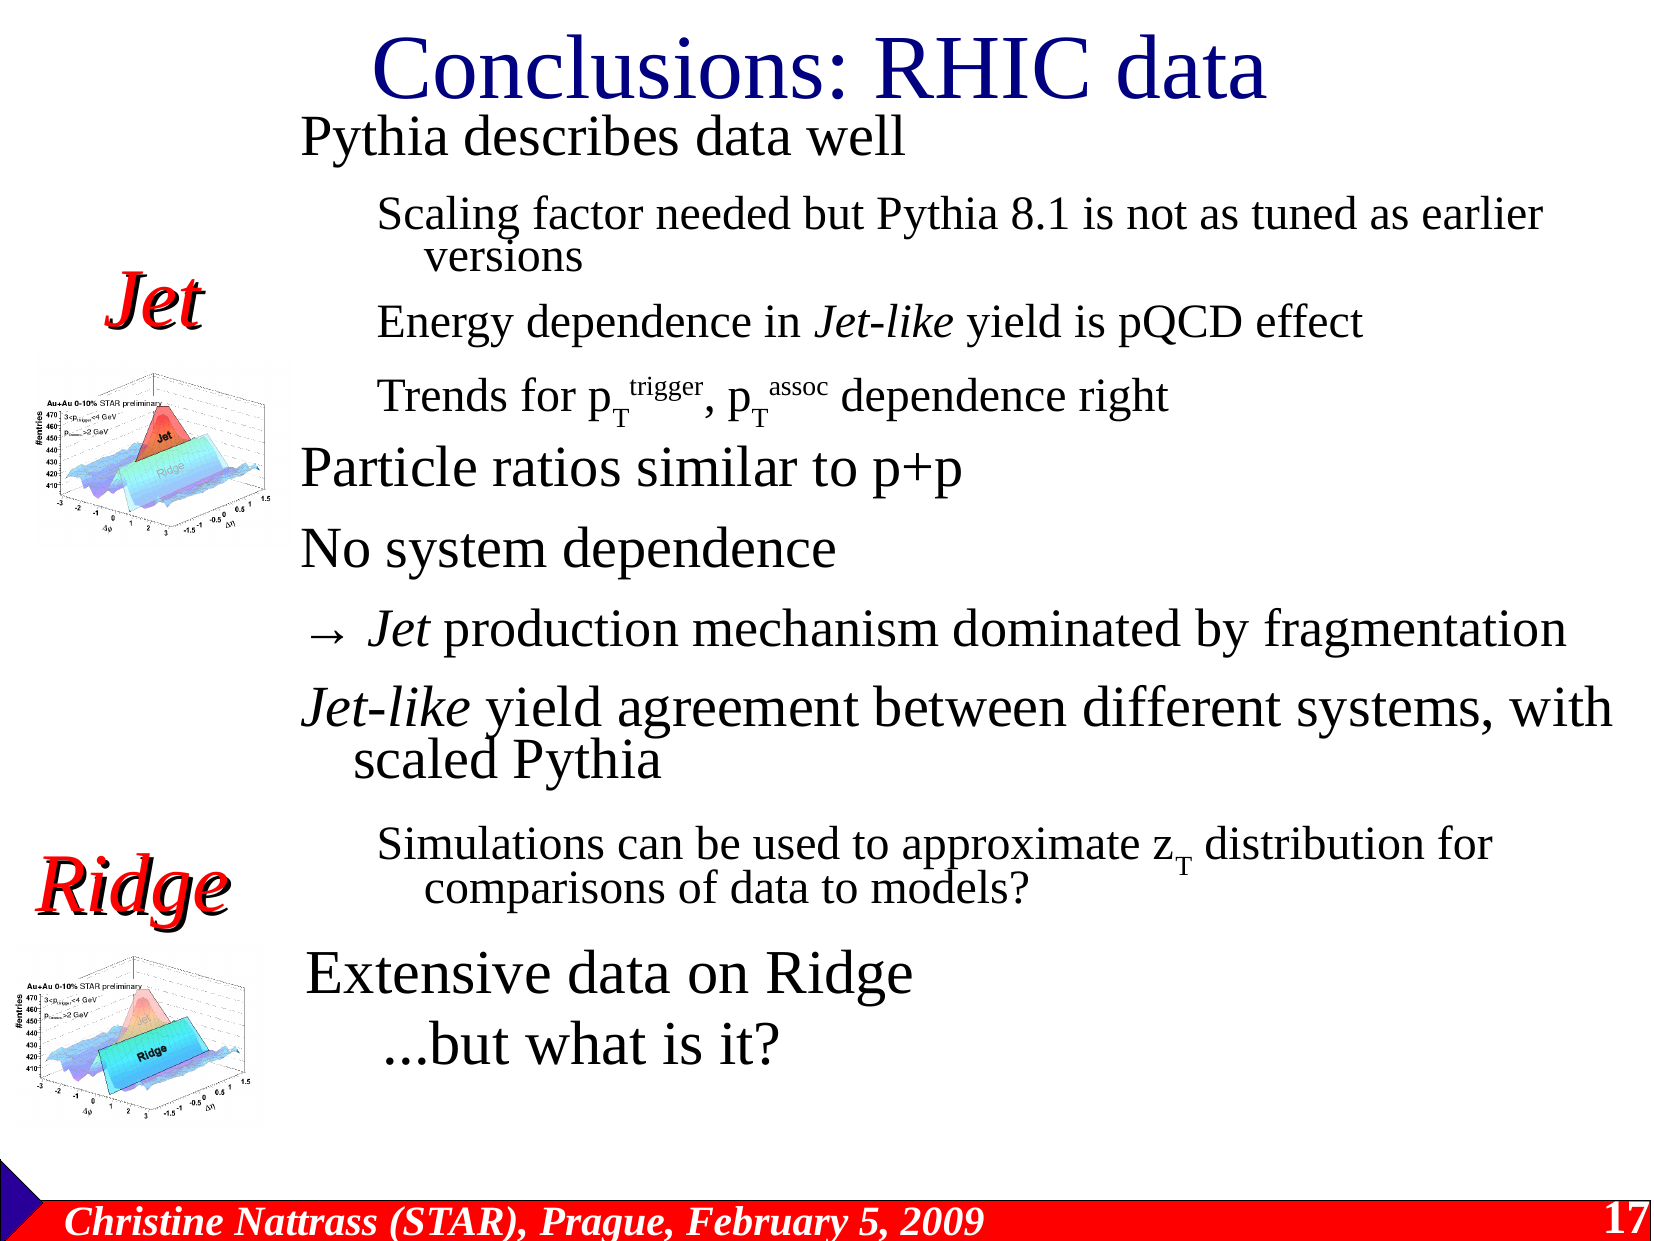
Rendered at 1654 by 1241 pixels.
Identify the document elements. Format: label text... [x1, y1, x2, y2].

list Pythia describes data well Scaling factor needed but Pythia 8.1 is not as tuned as earlier versions Energy dependence in Jet-like yield is pQCD effect Trends for pTtrigger, pTassoc dependence right Particle ratios similar to p+p No system dependence → Jet production mechanism dominated by fragmentation Jet-like yield agreement between different systems, with scaled Pythia Simulations can be used to approximate zT distribution for comparisons of data to models? [282, 113, 1654, 926]
text_box Ridge [19, 830, 245, 937]
picture [15, 937, 271, 1131]
picture [35, 354, 291, 547]
list Extensive data on Ridge ...but what is it? [288, 960, 1642, 1133]
text_box Jet [39, 244, 265, 352]
text_box 17 [1552, 1183, 1654, 1241]
title Conclusions: RHIC data [76, 0, 1565, 135]
